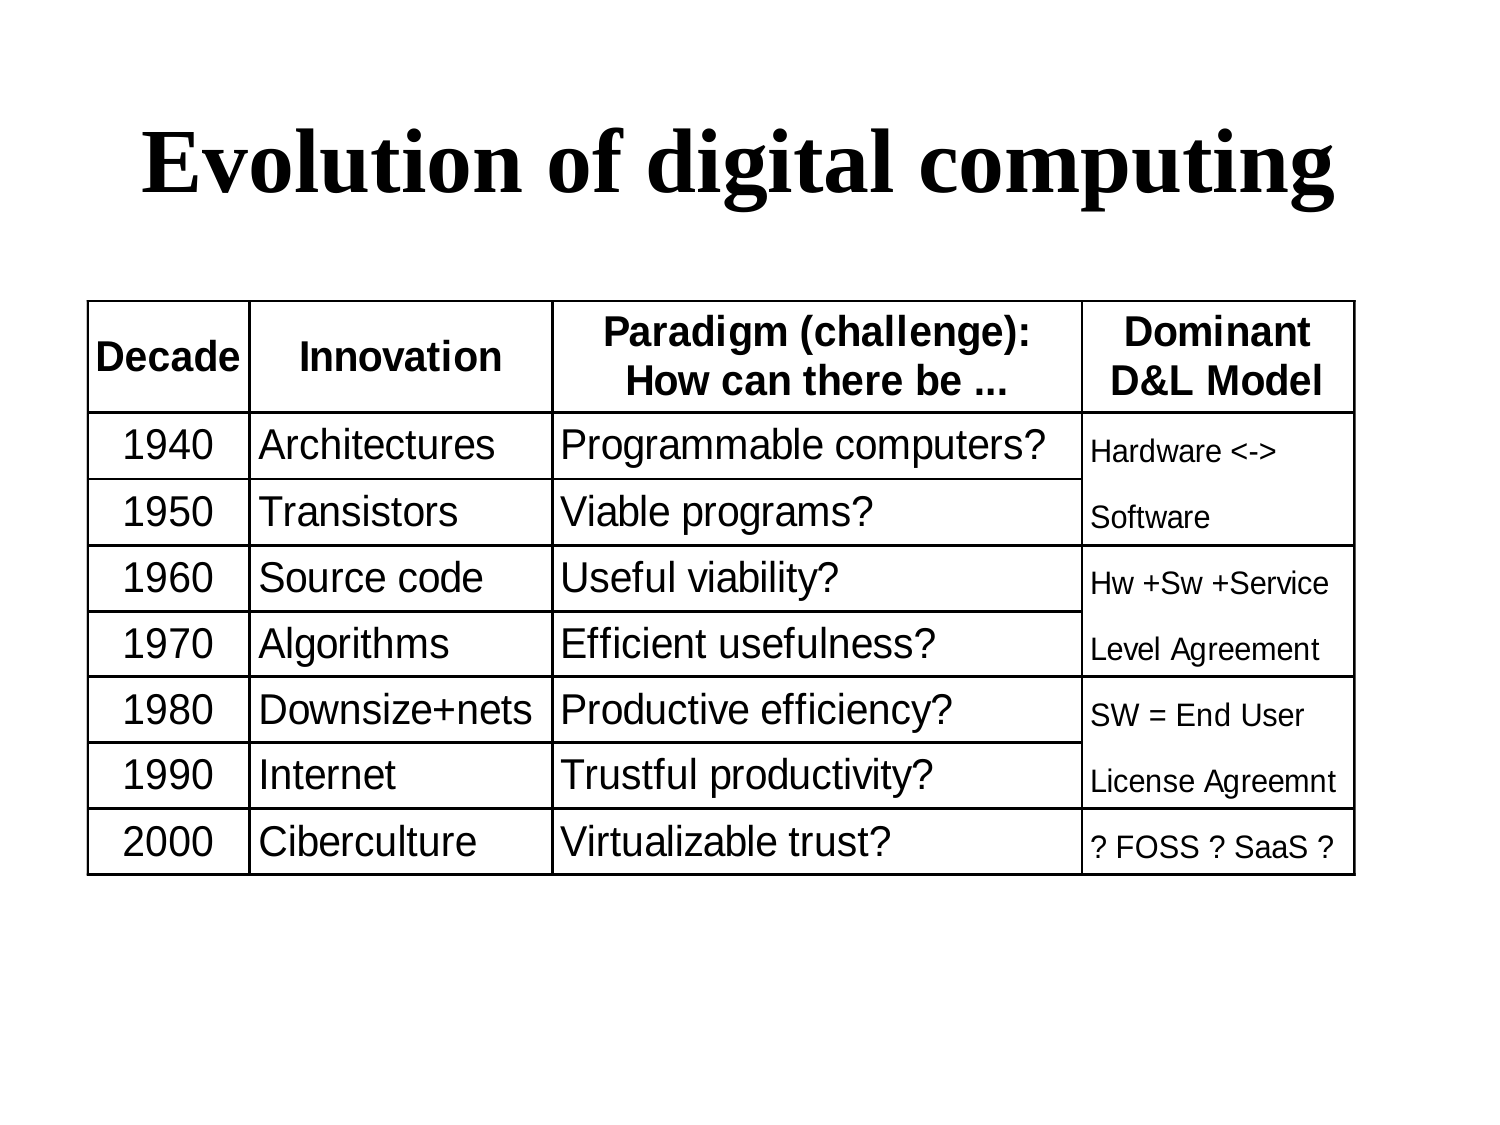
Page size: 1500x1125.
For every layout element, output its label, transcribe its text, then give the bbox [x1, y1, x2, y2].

title Evolution of digital computing [89, 68, 1412, 256]
chart [86, 300, 1356, 900]
